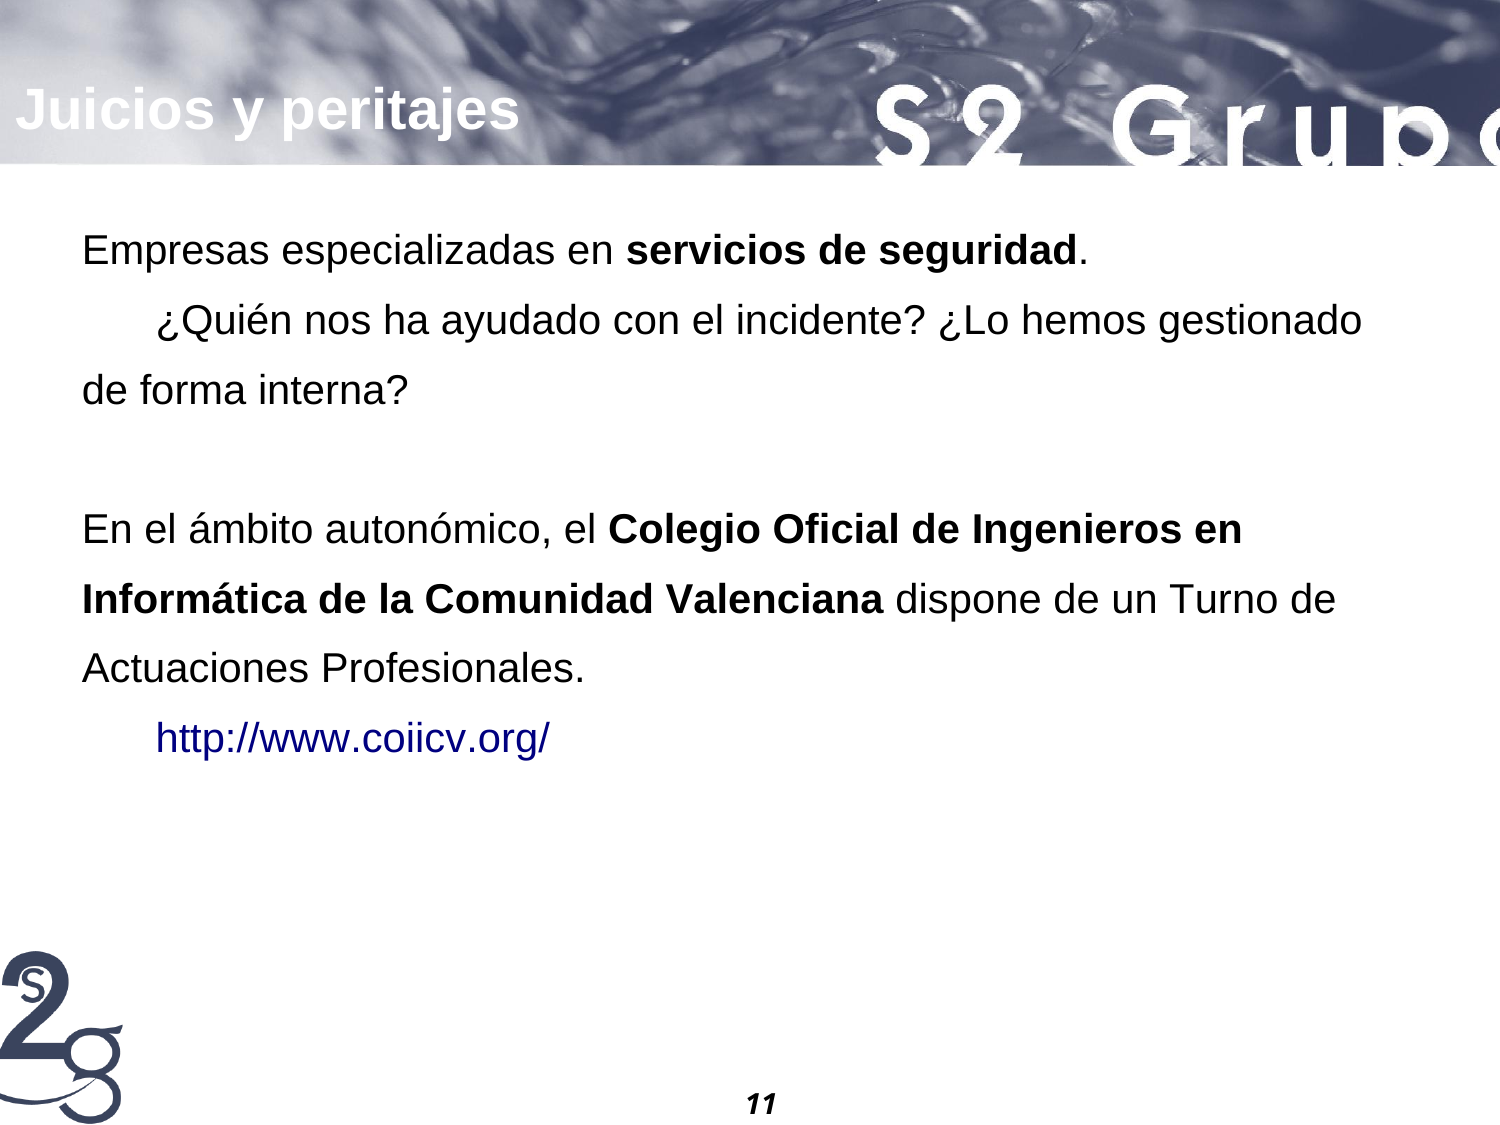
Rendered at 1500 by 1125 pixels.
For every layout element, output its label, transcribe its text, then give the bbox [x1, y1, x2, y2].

text_box Empresas especializadas en servicios de seguridad. ¿Quién nos ha ayudado con el incidente? ¿Lo hemos gestionado de forma interna? En el ámbito autonómico, el Colegio Oficial de Ingenieros en Informática de la Comunidad Valenciana dispone de un Turno de Actuaciones Profesionales. http://www.coiicv.org/ [67, 168, 1433, 839]
picture [0, 0, 1500, 166]
picture [0, 951, 125, 1125]
text_box Juicios y peritajes [0, 0, 827, 149]
